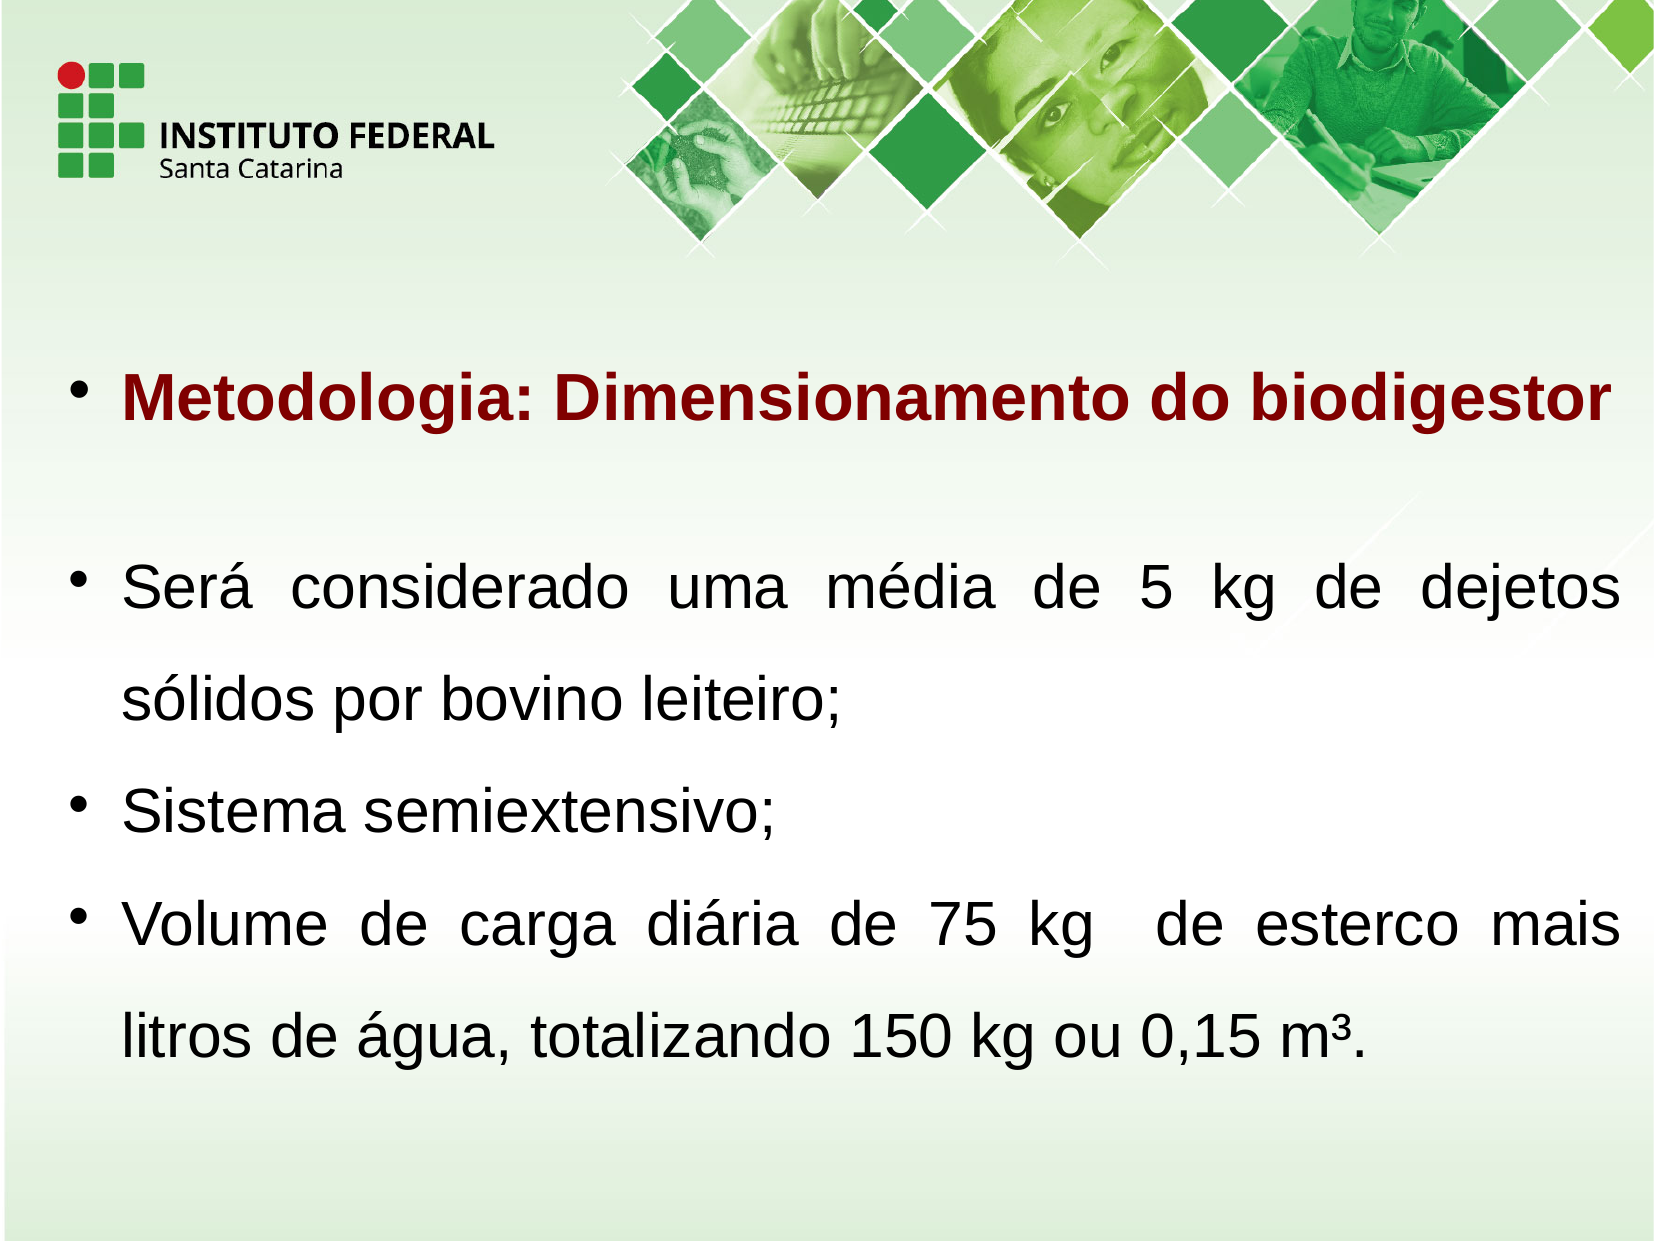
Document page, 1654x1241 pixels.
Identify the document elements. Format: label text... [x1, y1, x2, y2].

picture [1, 0, 1654, 1241]
text_box Metodologia: Dimensionamento do biodigestor Será considerado uma média de 5 kg de dejetos sólidos por bovino leiteiro; Sistema semiextensivo; Volume de carga diária de 75 kg de esterco mais litros de água, totalizando 150 kg ou 0,15 m³. [50, 284, 1625, 1100]
